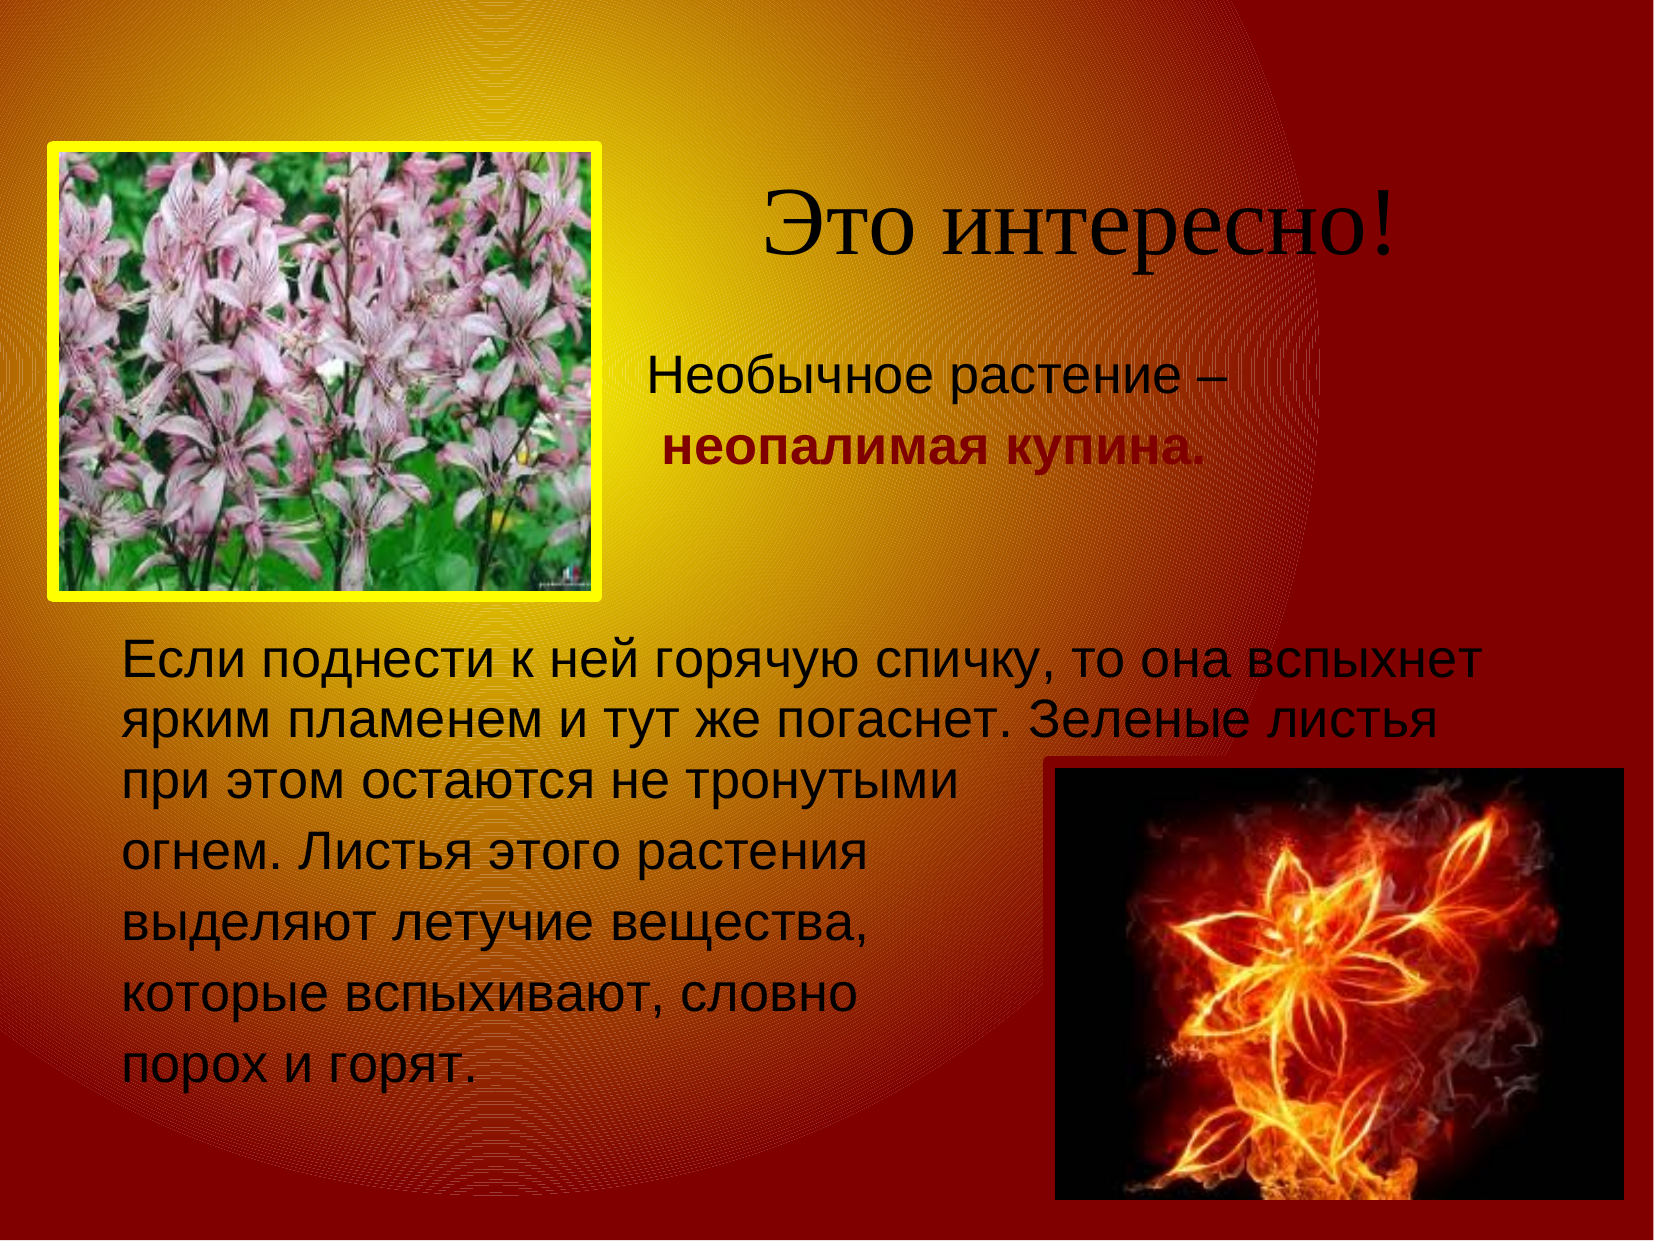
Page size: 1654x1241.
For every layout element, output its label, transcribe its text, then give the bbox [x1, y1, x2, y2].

title Это интересно! [118, 117, 1531, 325]
picture [1054, 767, 1625, 1200]
list Необычное растение – неопалимая купина. Если поднести к ней горячую спичку, то она вспыхнет ярким пламенем и тут же погаснет. Зеленые листья при этом остаются не тронутыми огнем. Листья этого растения выделяют летучие вещества, которые вспыхивают, словно порох и горят. [121, 344, 1534, 1127]
picture [59, 152, 591, 591]
